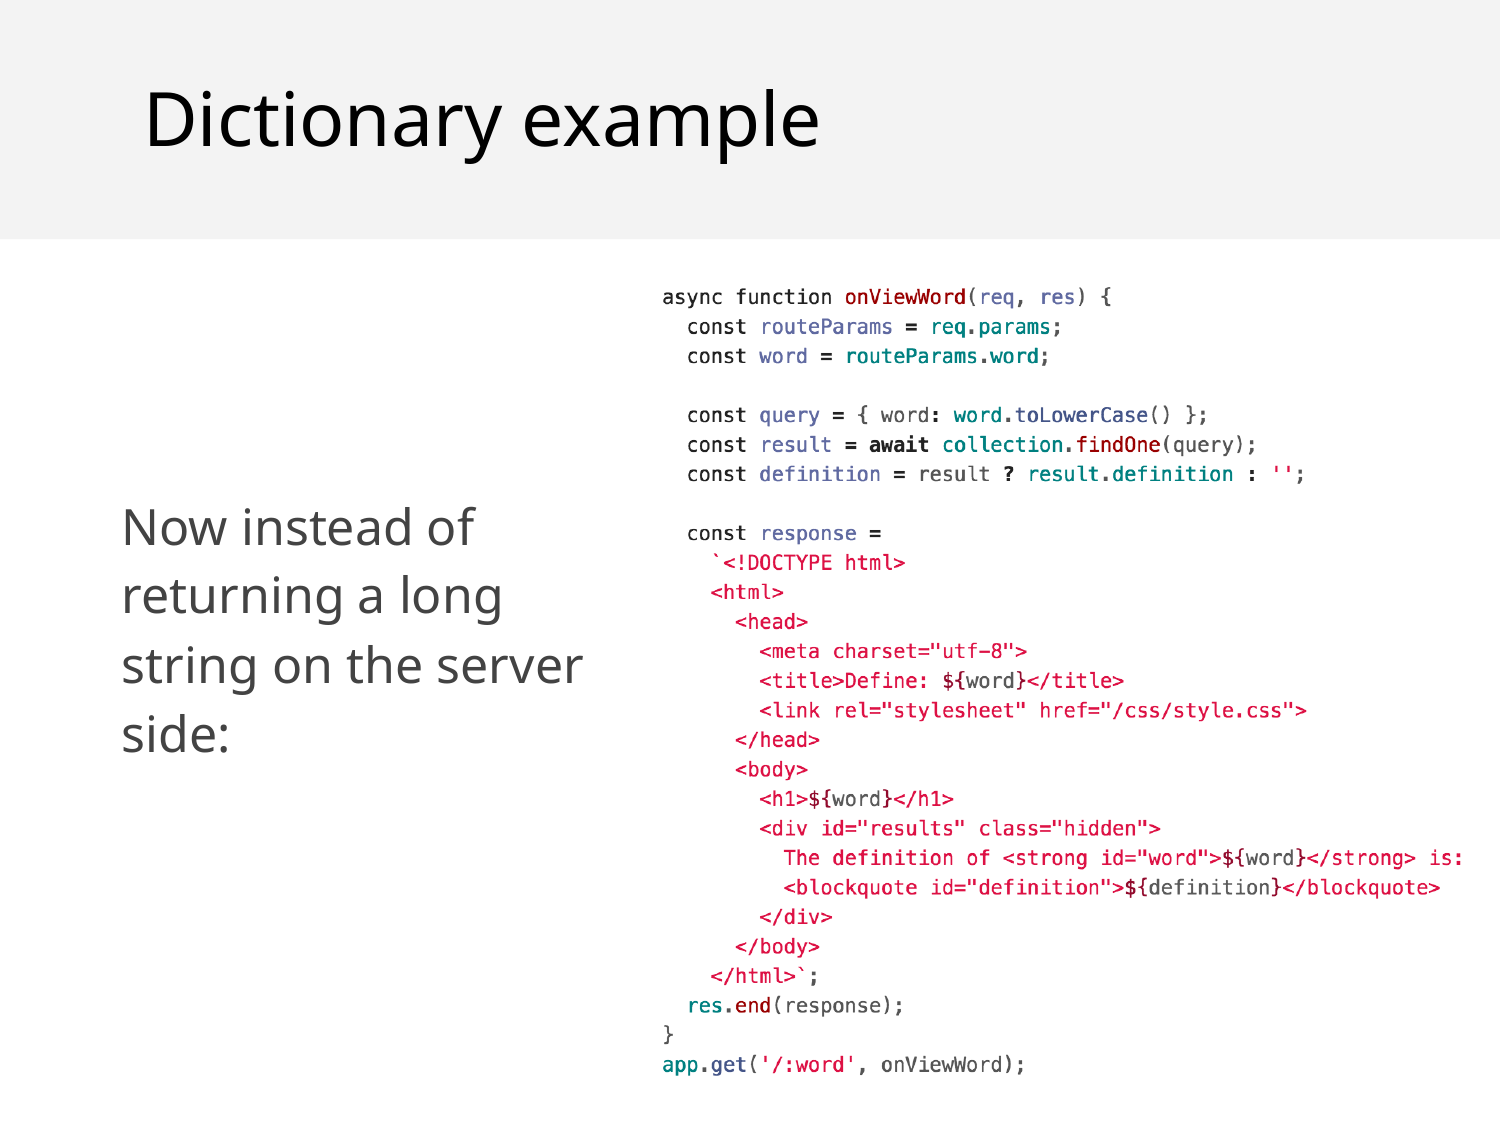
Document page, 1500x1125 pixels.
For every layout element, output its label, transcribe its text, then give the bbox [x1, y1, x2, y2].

title Dictionary example [128, 56, 1372, 183]
list Now instead of returning a long string on the server side: [106, 471, 632, 717]
picture [648, 282, 1481, 1093]
